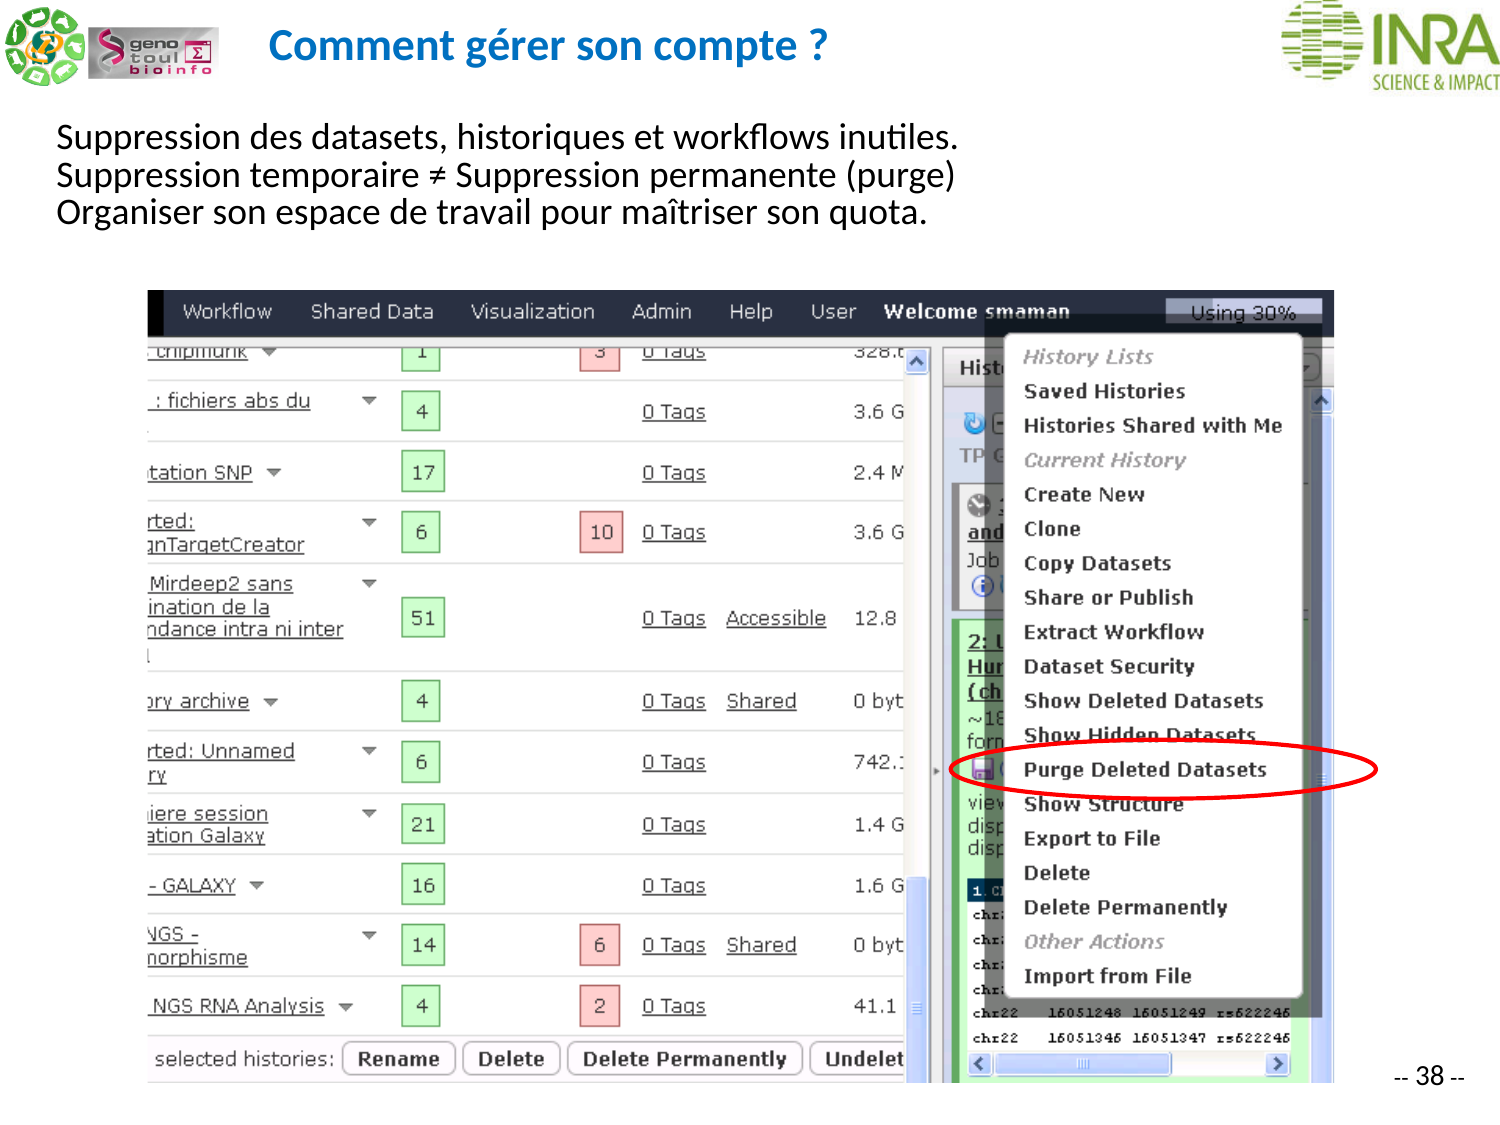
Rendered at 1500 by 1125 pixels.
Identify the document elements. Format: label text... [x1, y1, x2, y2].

picture [88, 27, 219, 79]
text_box Comment gérer son compte ? [253, 19, 1424, 90]
picture [1281, 0, 1500, 110]
picture [147, 290, 1335, 1083]
picture [5, 7, 85, 86]
picture [954, 742, 1335, 796]
text_box Suppression des datasets, historiques et workflows inutiles. Suppression temporaire ≠ Suppression permanente (purge) Organiser son espace de travail pour maîtriser son quota. [41, 114, 1447, 242]
